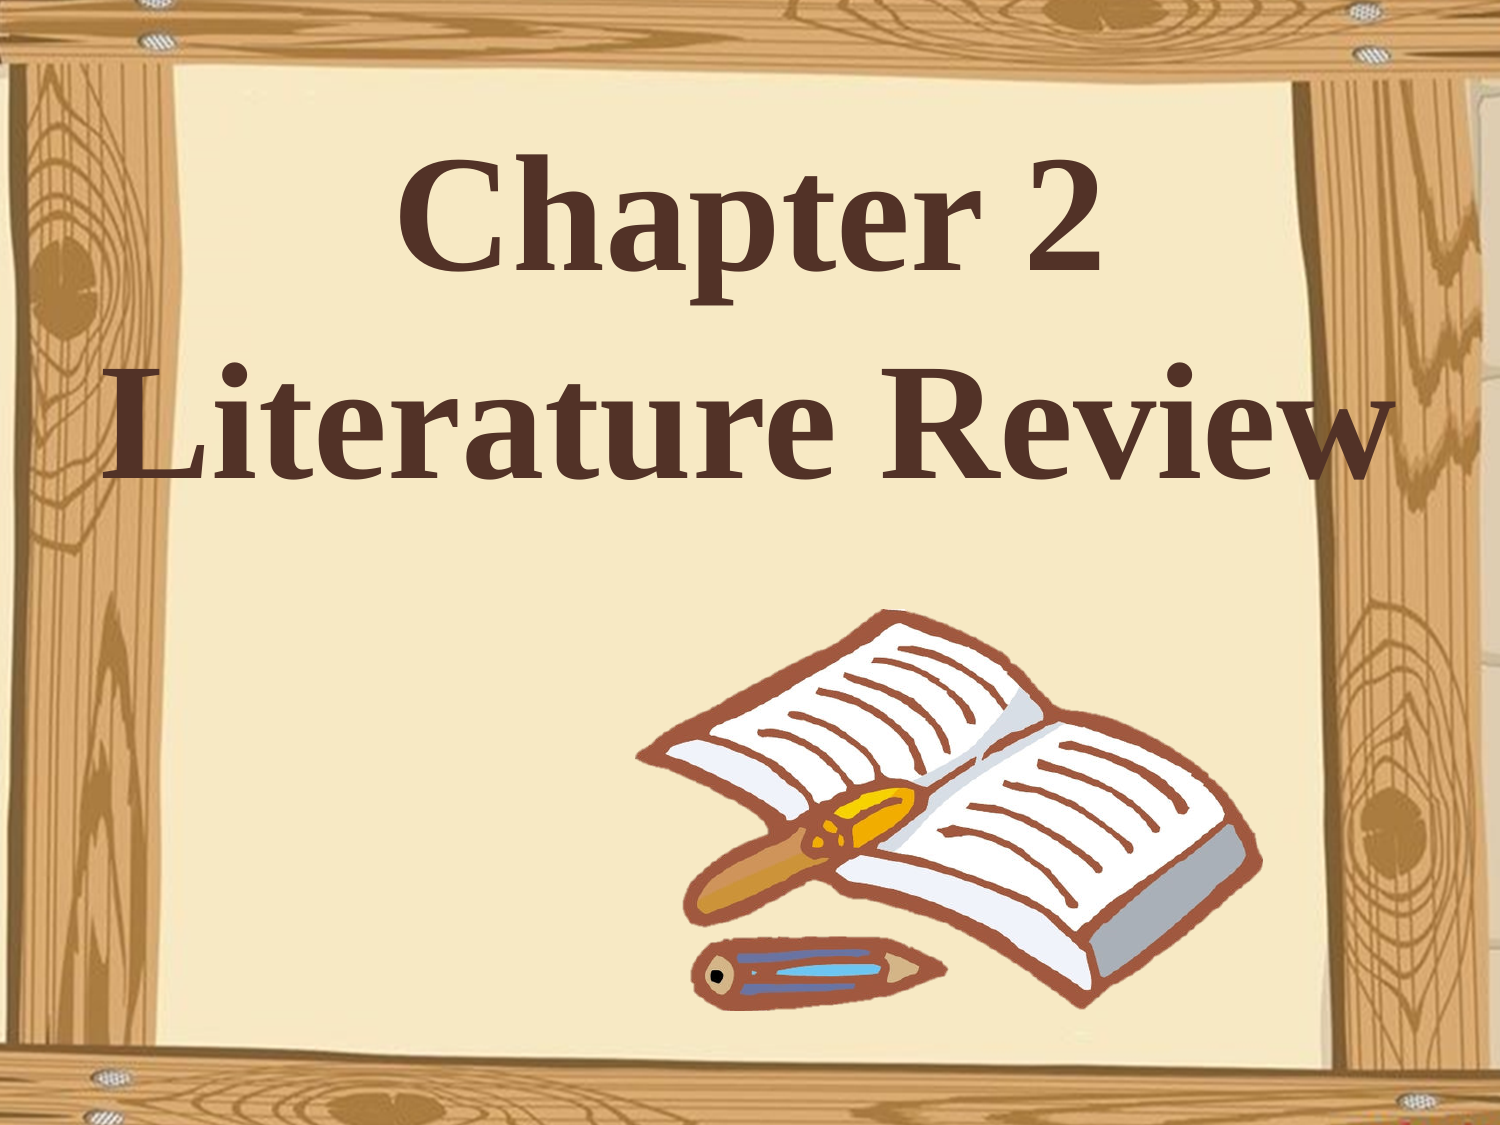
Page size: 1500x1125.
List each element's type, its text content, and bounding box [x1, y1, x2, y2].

title Chapter 2 Literature Review [56, 255, 1444, 456]
picture [0, 0, 1500, 1125]
